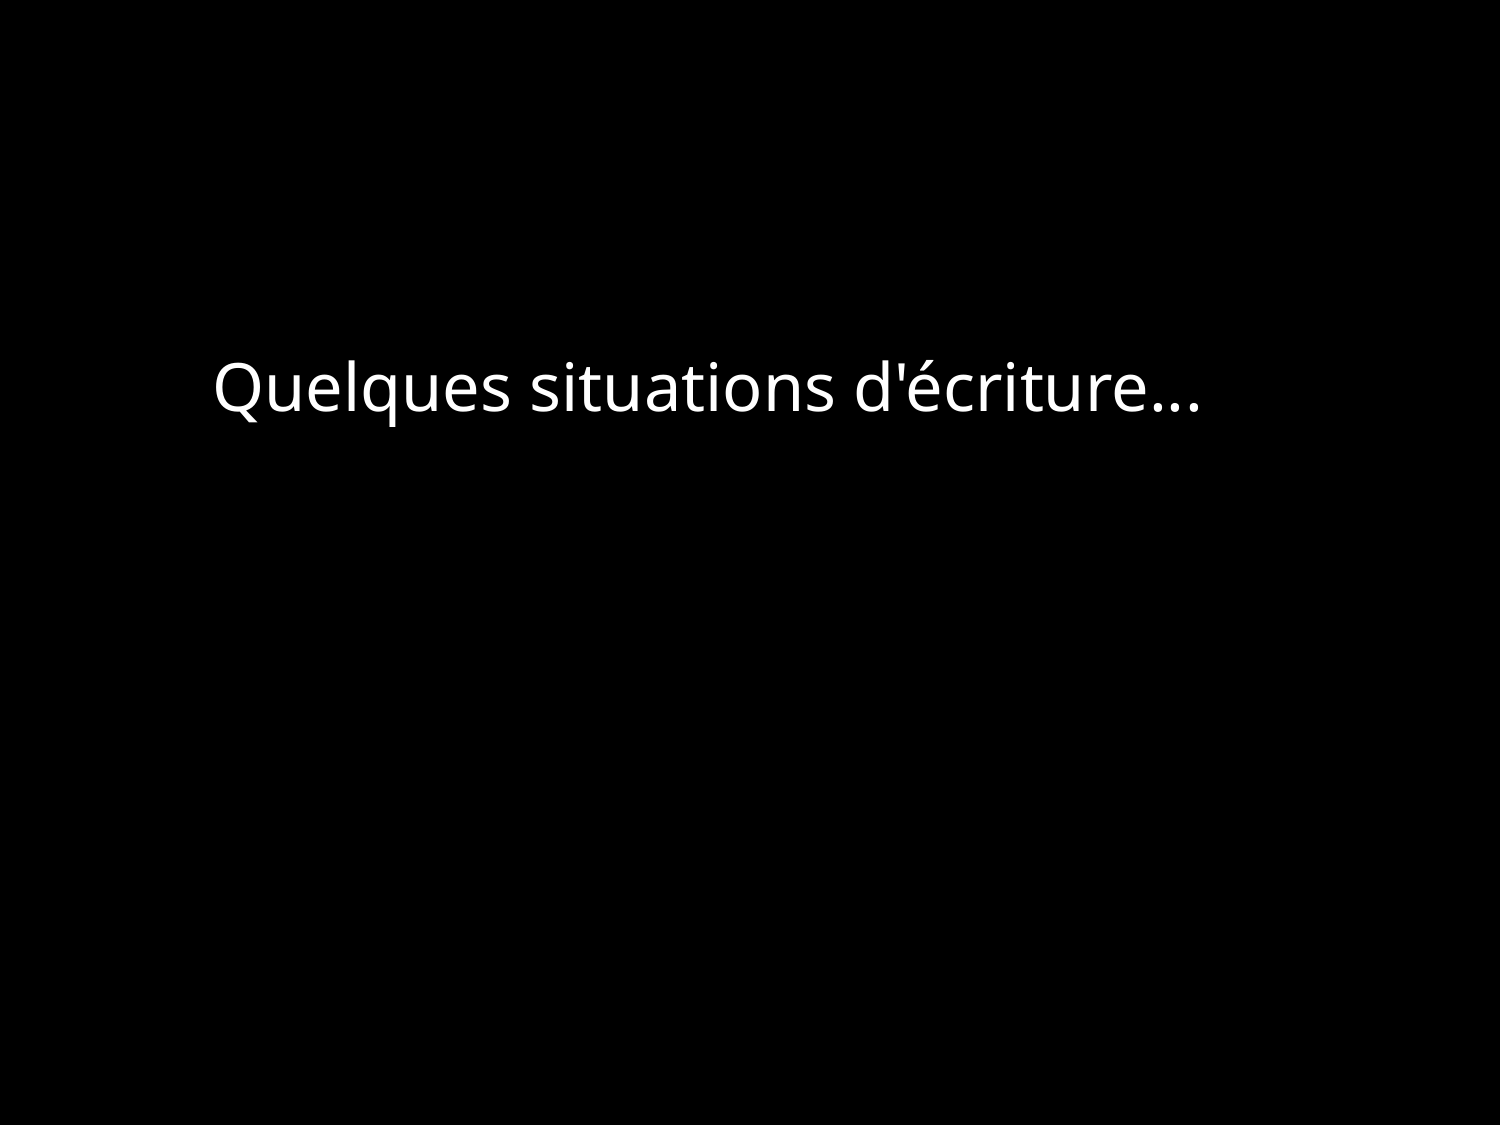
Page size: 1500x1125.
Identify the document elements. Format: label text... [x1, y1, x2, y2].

subtitle Quelques situations d'écriture... [70, 47, 1346, 1087]
